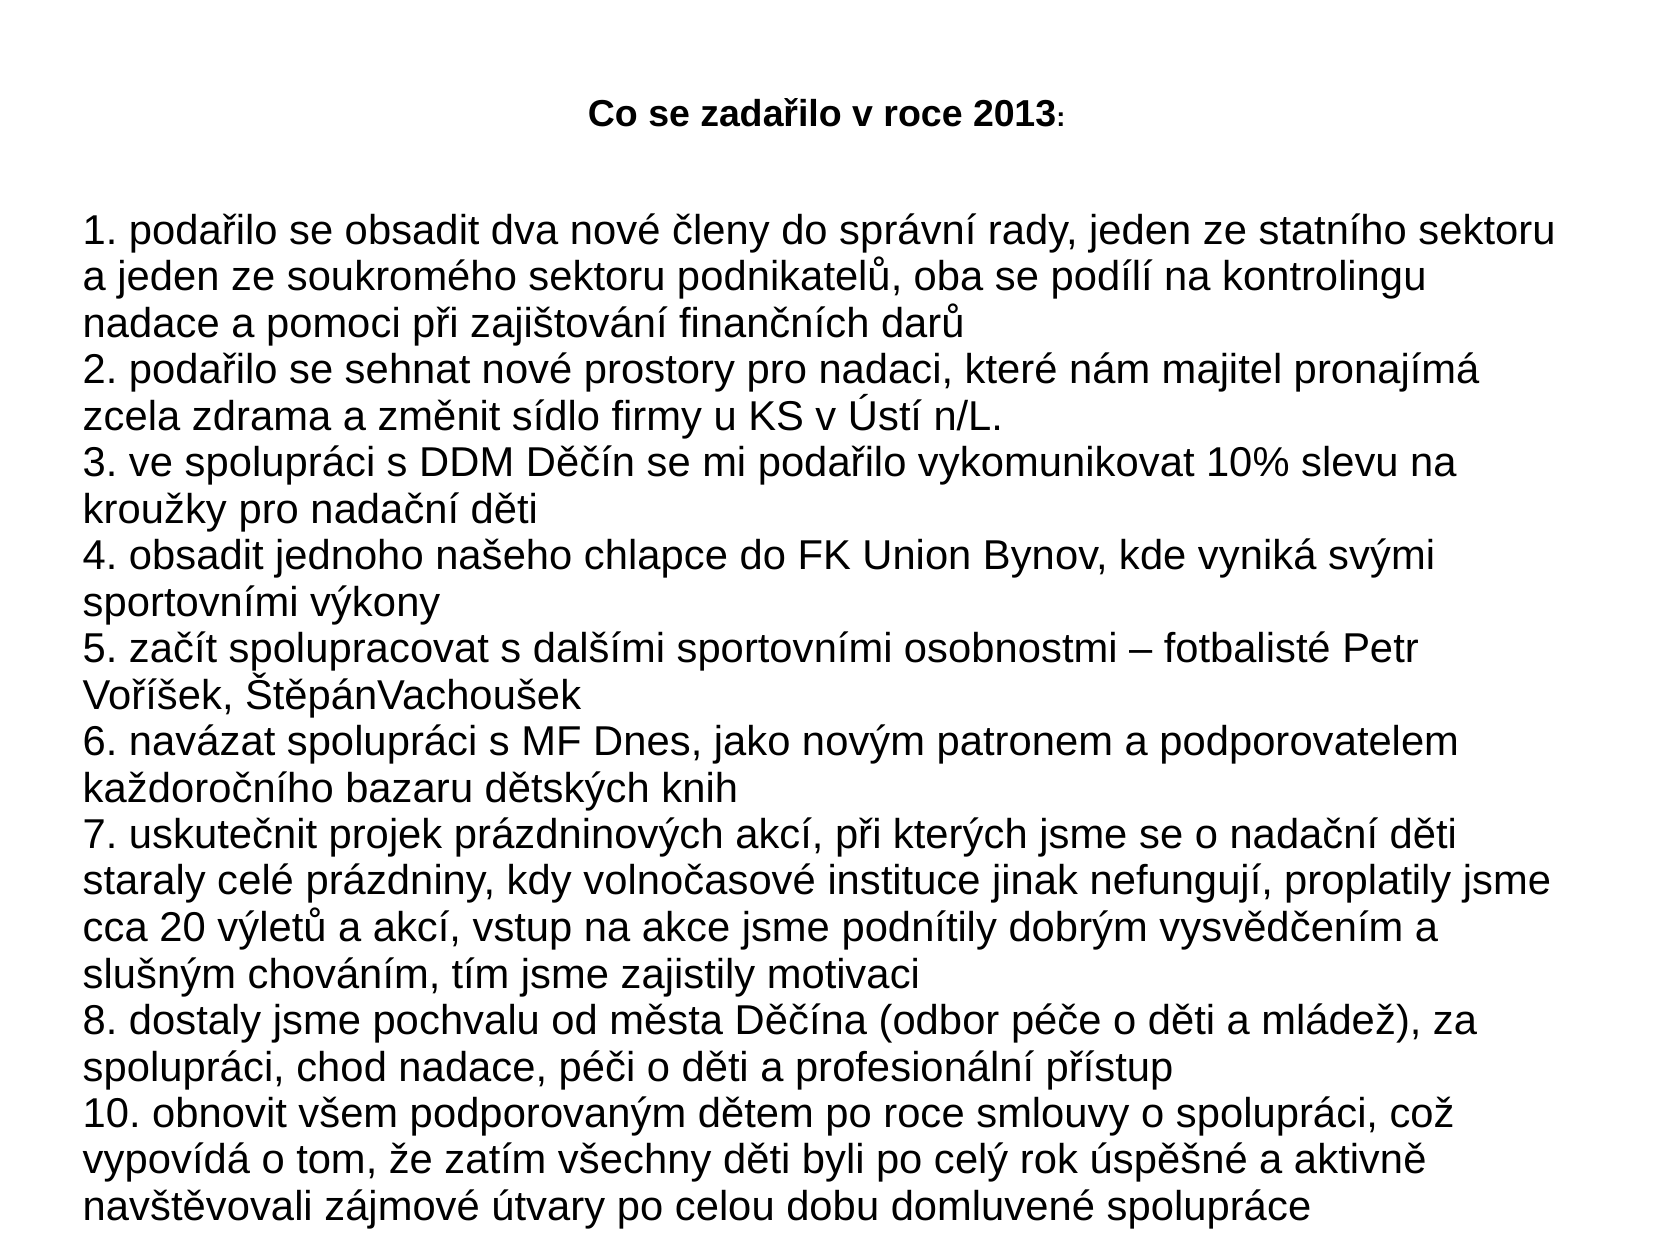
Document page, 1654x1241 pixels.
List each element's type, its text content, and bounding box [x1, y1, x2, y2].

list 1. podařilo se obsadit dva nové členy do správní rady, jeden ze statního sektoru a jeden ze soukromého sektoru podnikatelů, oba se podílí na kontrolingu nadace a pomoci při zajištování finančních darů 2. podařilo se sehnat nové prostory pro nadaci, které nám majitel pronajímá zcela zdrama a změnit sídlo firmy u KS v Ústí n/L. 3. ve spolupráci s DDM Děčín se mi podařilo vykomunikovat 10% slevu na kroužky pro nadační děti 4. obsadit jednoho našeho chlapce do FK Union Bynov, kde vyniká svými sportovními výkony 5. začít spolupracovat s dalšími sportovními osobnostmi – fotbalisté Petr Voříšek, ŠtěpánVachoušek 6. navázat spolupráci s MF Dnes, jako novým patronem a podporovatelem každoročního bazaru dětských knih 7. uskutečnit projek prázdninových akcí, při kterých jsme se o nadační děti staraly celé prázdniny, kdy volnočasové instituce jinak nefungují, proplatily jsme cca 20 výletů a akcí, vstup na akce jsme podnítily dobrým vysvědčením a slušným chováním, tím jsme zajistily motivaci 8. dostaly jsme pochvalu od města Děčína (odbor péče o děti a mládež), za spolupráci, chod nadace, péči o děti a profesionální přístup 10. obnovit všem podporovaným dětem po roce smlouvy o spolupráci, což vypovídá o tom, že zatím všechny děti byli po celý rok úspěšné a aktivně navštěvovali zájmové útvary po celou dobu domluvené spolupráce [82, 206, 1571, 1241]
title Co se zadařilo v roce 2013: [82, 49, 1571, 178]
